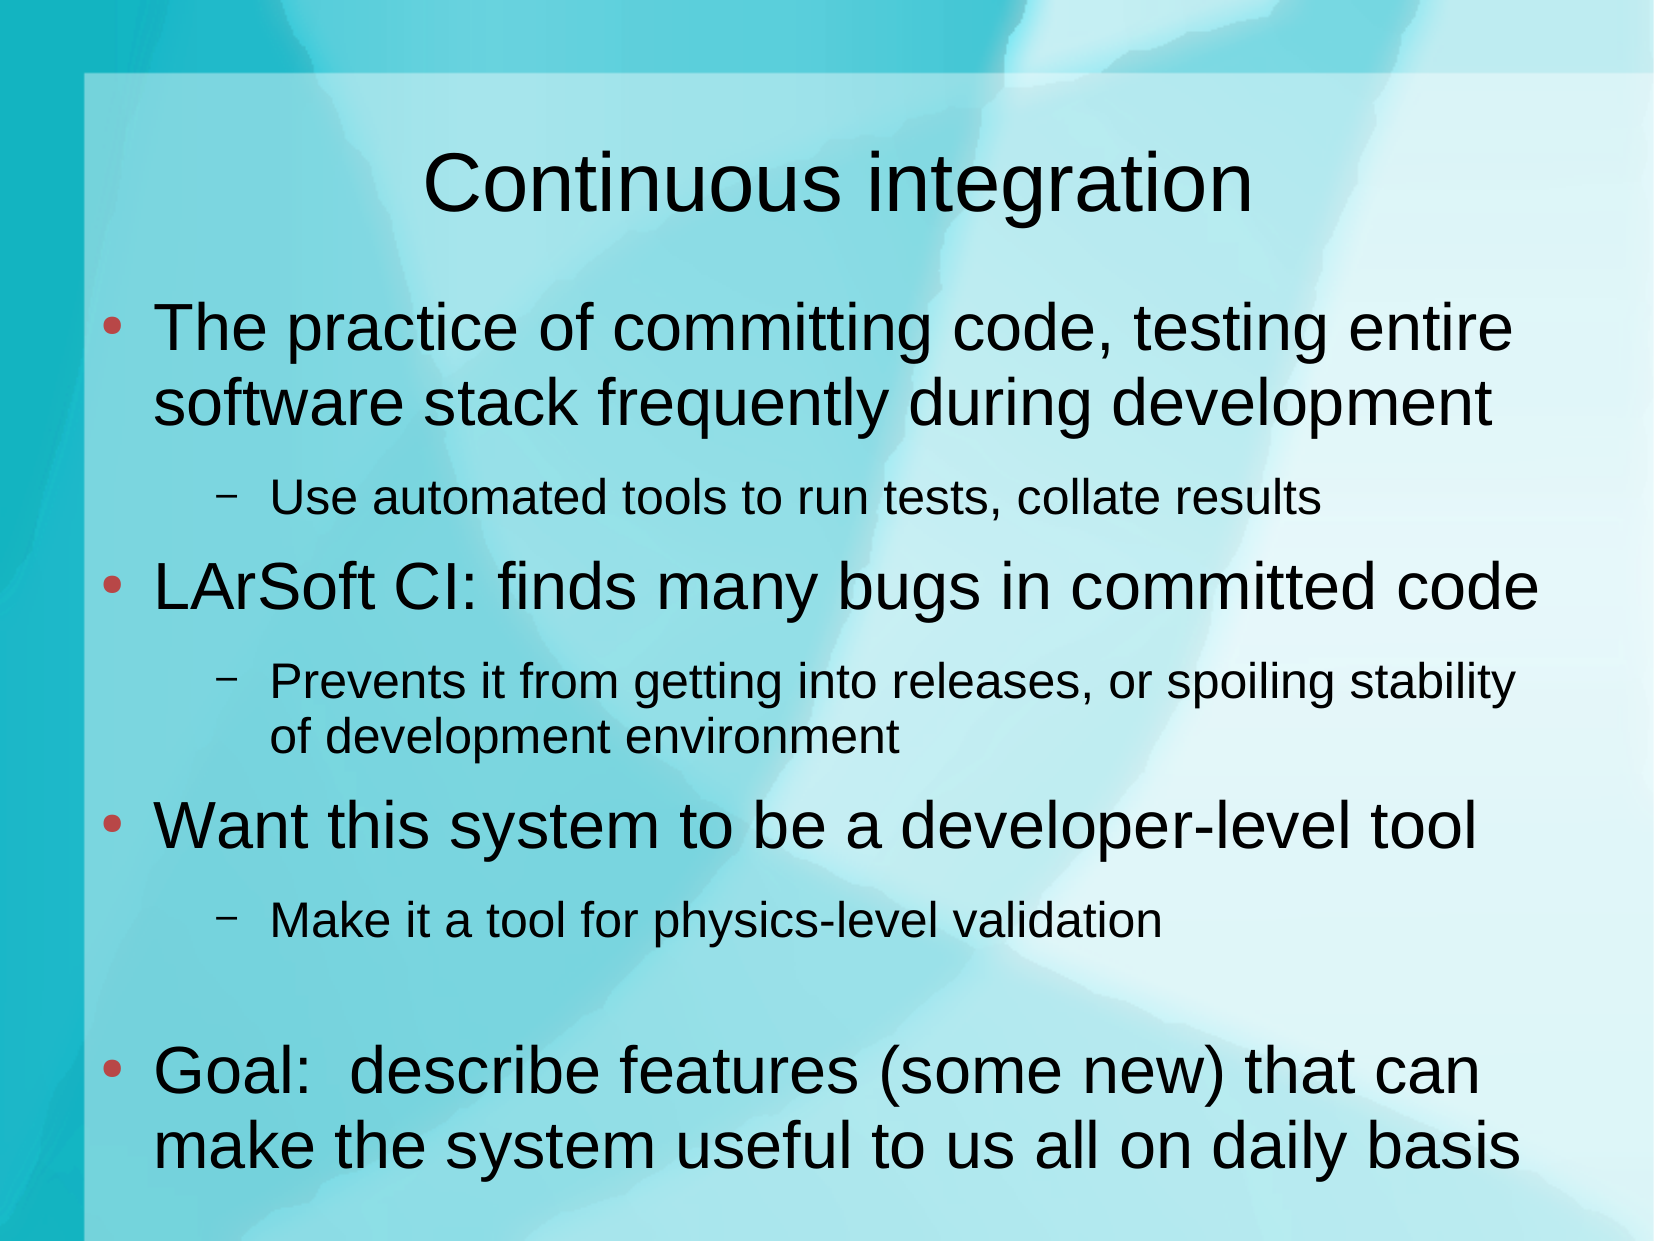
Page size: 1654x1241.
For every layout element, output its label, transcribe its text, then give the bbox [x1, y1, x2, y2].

title Continuous integration [94, 78, 1583, 287]
list The practice of committing code, testing entire software stack frequently during development Use automated tools to run tests, collate results LArSoft CI: finds many bugs in committed code Prevents it from getting into releases, or spoiling stability of development environment Want this system to be a developer-level tool Make it a tool for physics-level validation Goal: describe features (some new) that can make the system useful to us all on daily basis [82, 290, 1571, 1182]
picture [0, 0, 1654, 1241]
